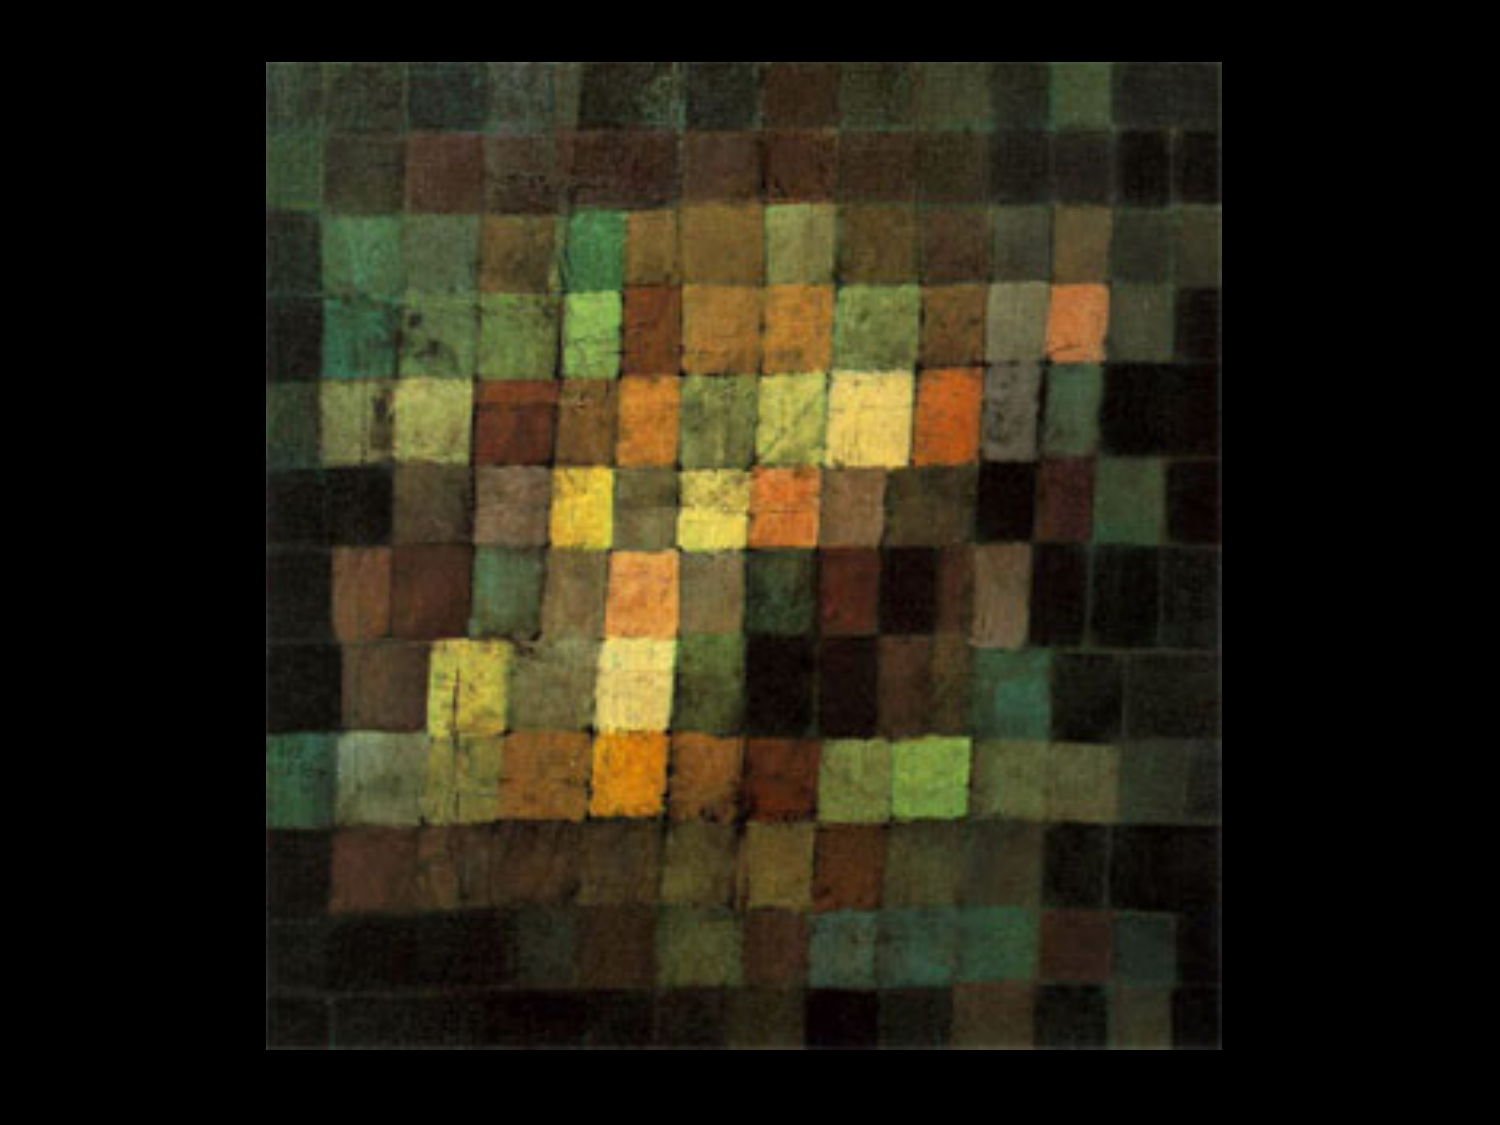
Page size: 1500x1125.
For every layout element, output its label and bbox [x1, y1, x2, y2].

picture [266, 62, 1222, 1051]
